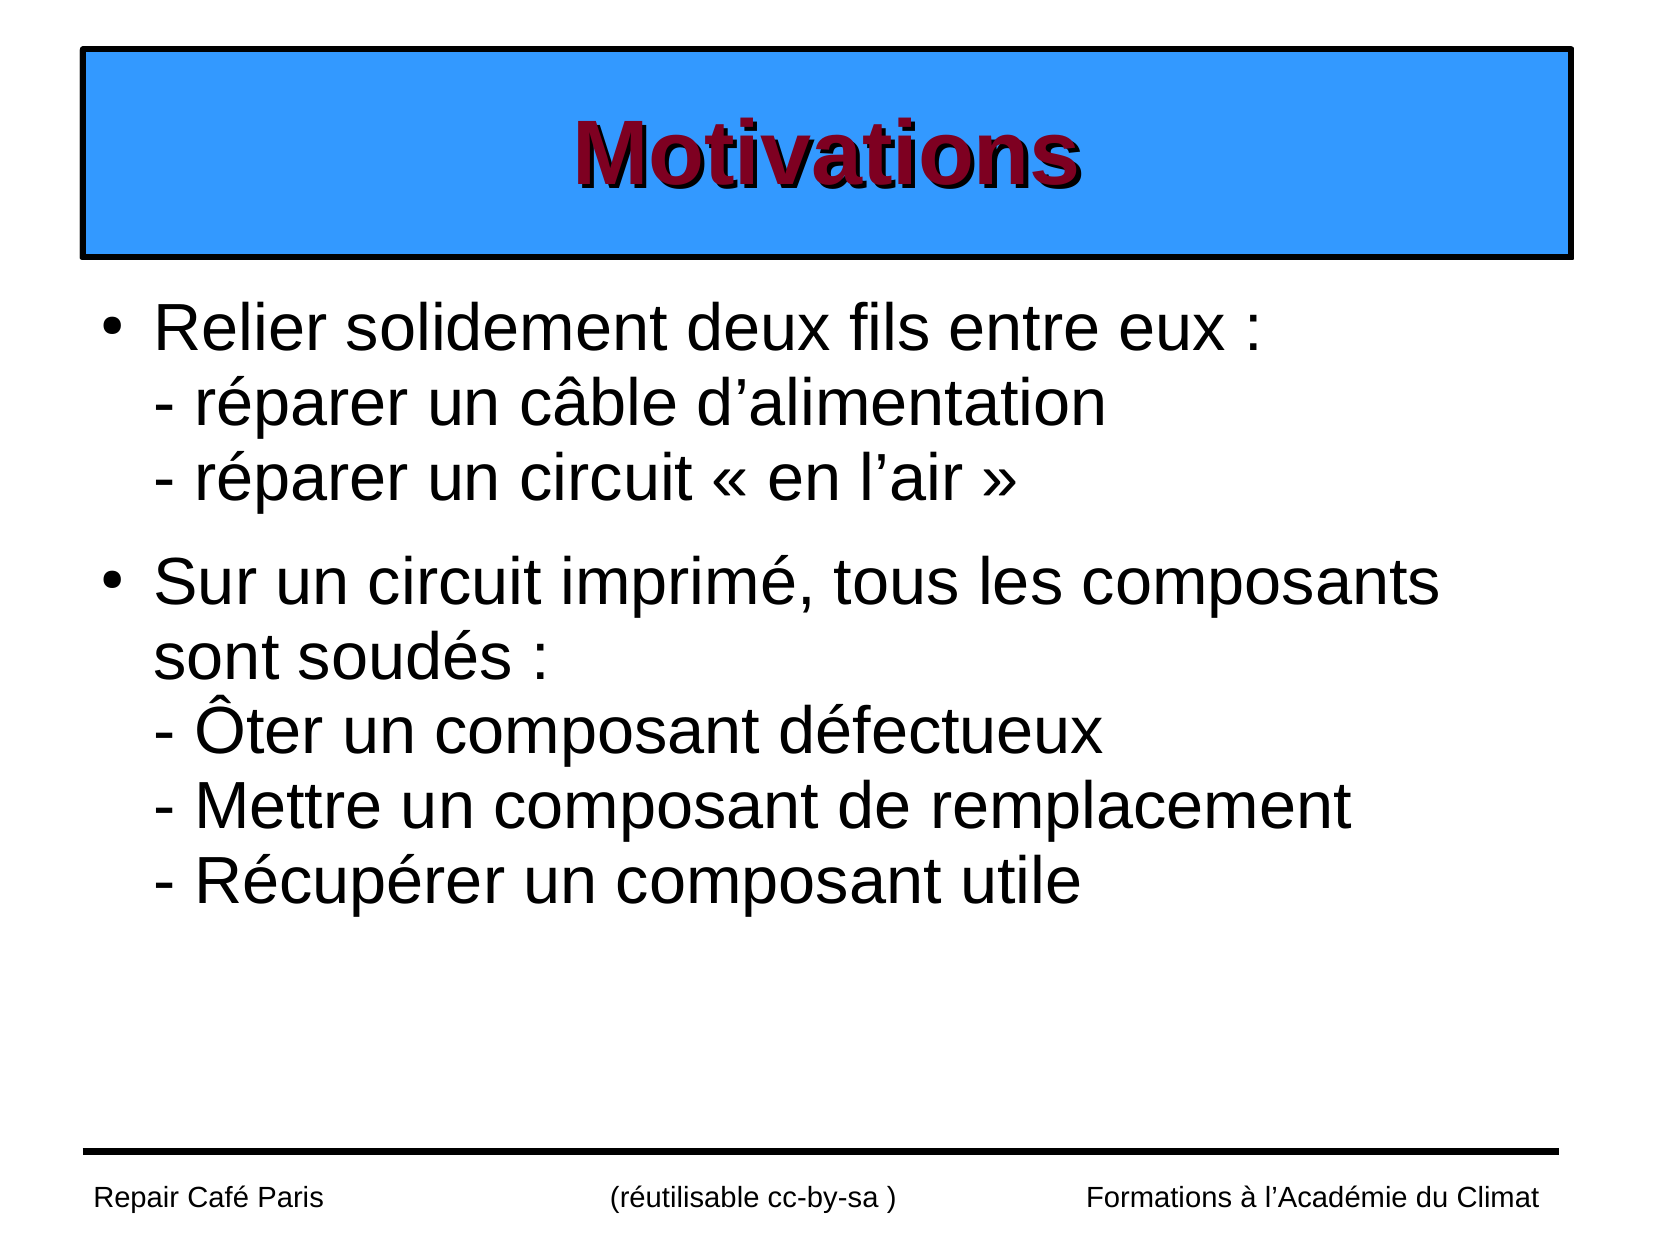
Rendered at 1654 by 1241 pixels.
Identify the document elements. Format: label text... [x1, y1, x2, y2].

title Motivations [82, 49, 1571, 257]
list Relier solidement deux fils entre eux : - réparer un câble d’alimentation - réparer un circuit « en l’air » Sur un circuit imprimé, tous les composants sont soudés : - Ôter un composant défectueux - Mettre un composant de remplacement - Récupérer un composant utile [82, 290, 1571, 1010]
